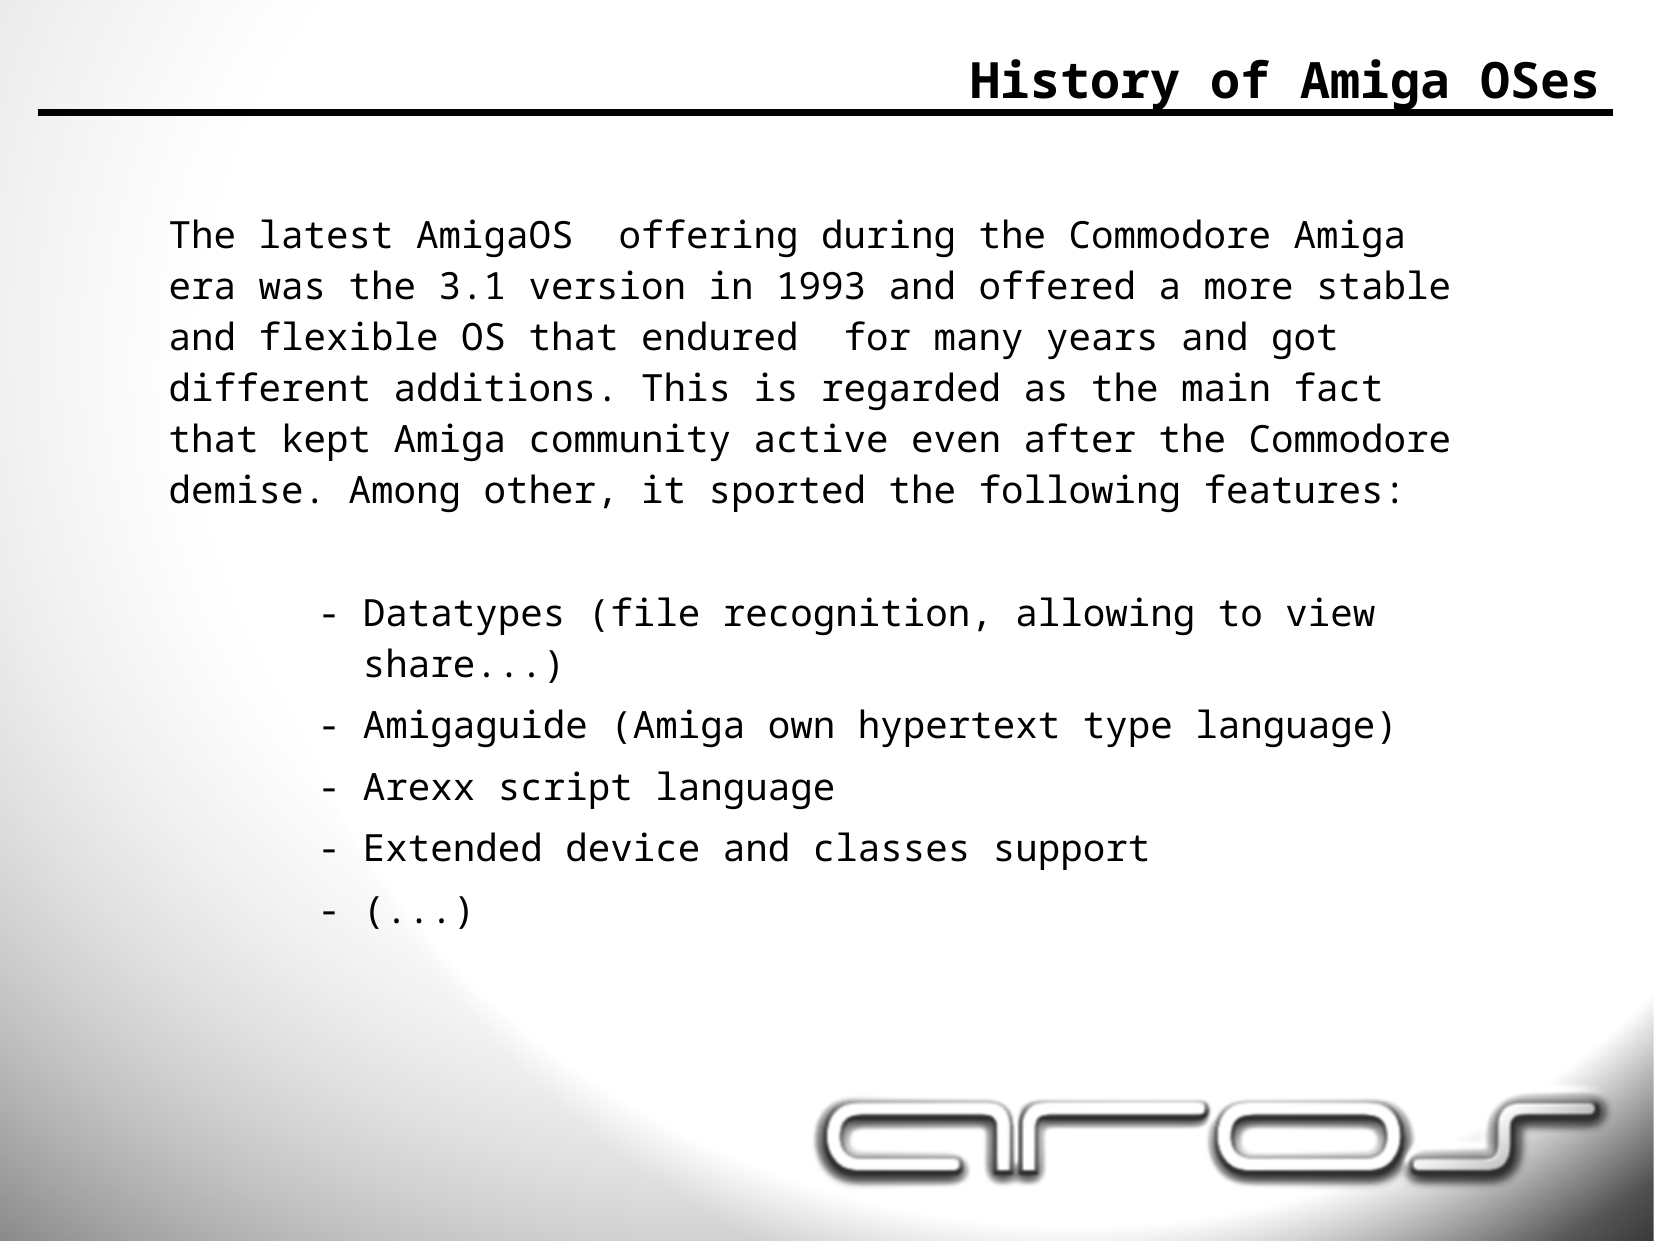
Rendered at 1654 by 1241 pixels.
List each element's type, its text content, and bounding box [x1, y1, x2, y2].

text_box History of Amiga OSes [955, 37, 1626, 103]
text_box The latest AmigaOS offering during the Commodore Amiga era was the 3.1 version in 1993 and offered a more stable and flexible OS that endured for many years and got different additions. This is regarded as the main fact that kept Amiga community active even after the Commodore demise. Among other, it sported the following features: - Datatypes (file recognition, allowing to view share...)‏ - Amigaguide (Amiga own hypertext type language)‏ - Arexx script language - Extended device and classes support - (...)‏ [153, 200, 1501, 877]
picture [0, 0, 1654, 1241]
